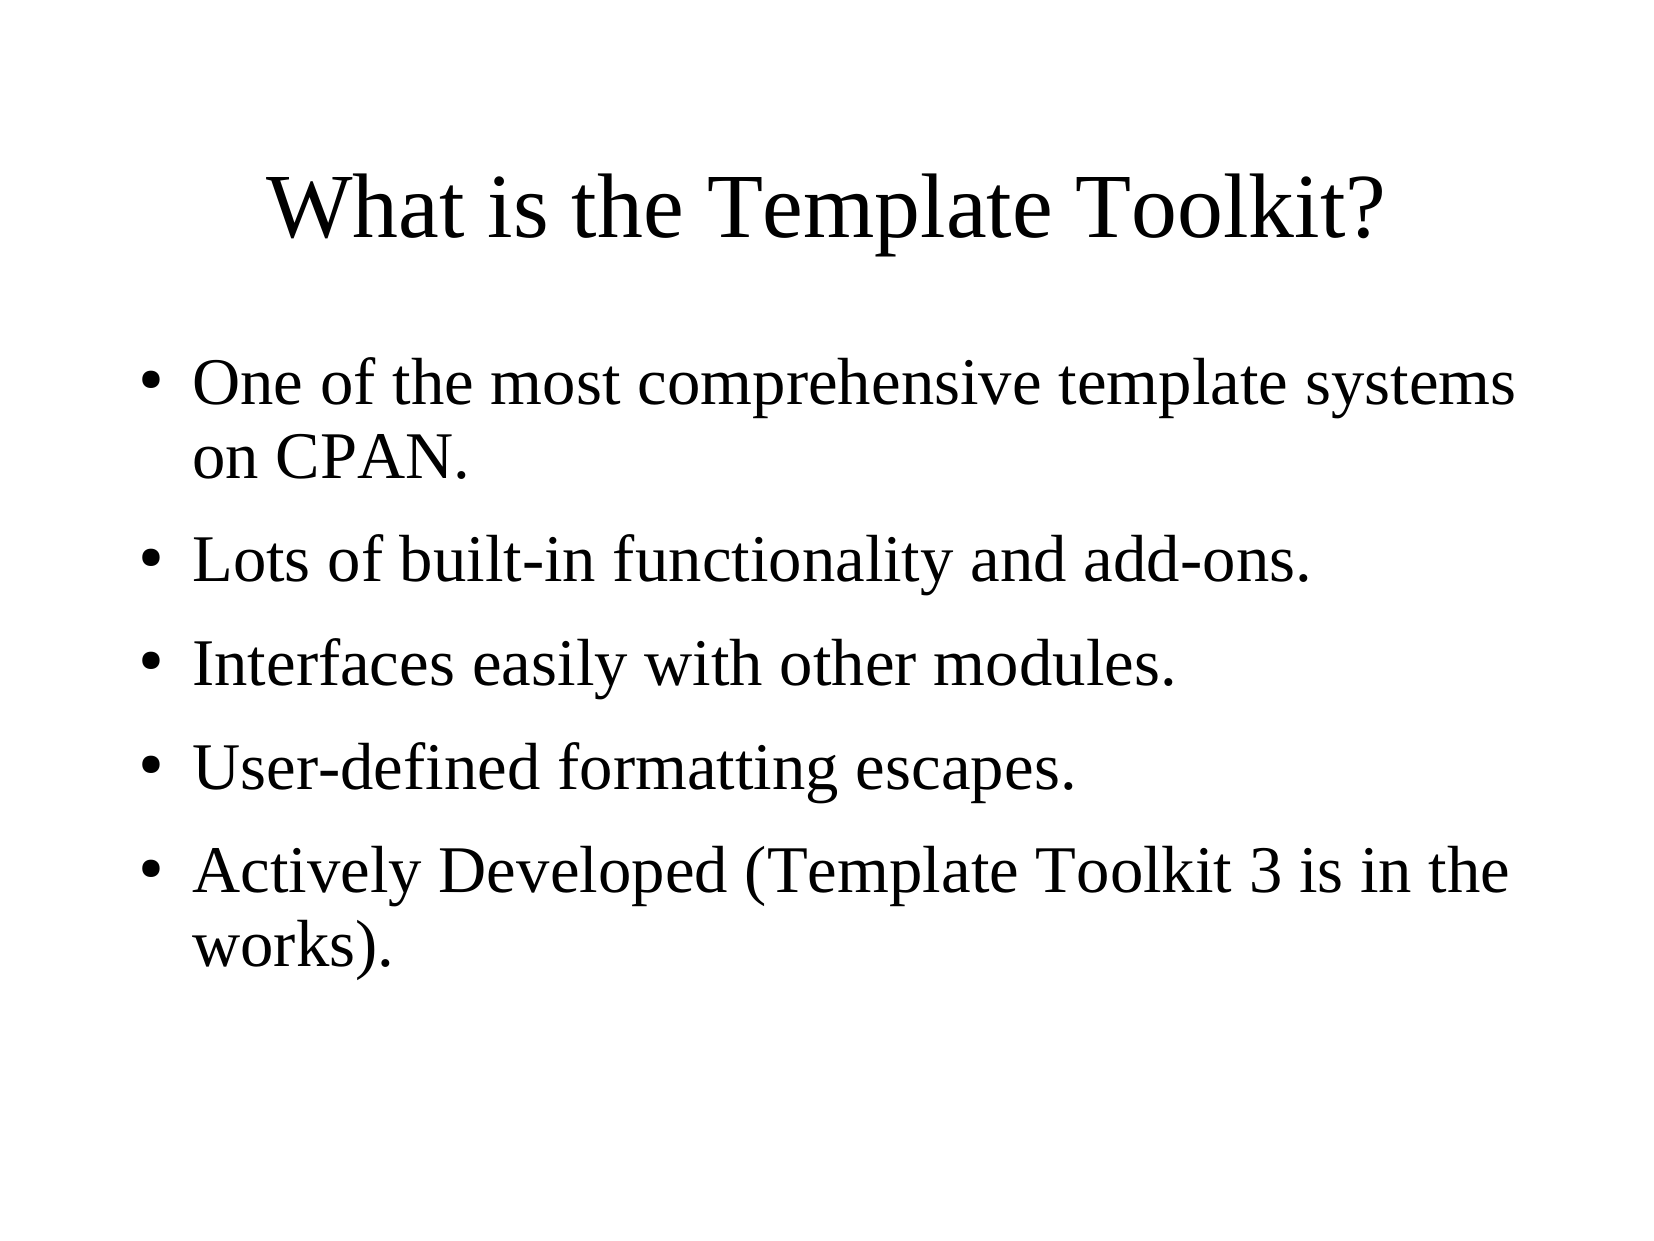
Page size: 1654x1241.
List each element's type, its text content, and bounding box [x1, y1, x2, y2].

list One of the most comprehensive template systems on CPAN. Lots of built-in functionality and add-ons. Interfaces easily with other modules. User-defined formatting escapes. Actively Developed (Template Toolkit 3 is in the works). [121, 344, 1534, 1127]
title What is the Template Toolkit? [121, 102, 1534, 311]
